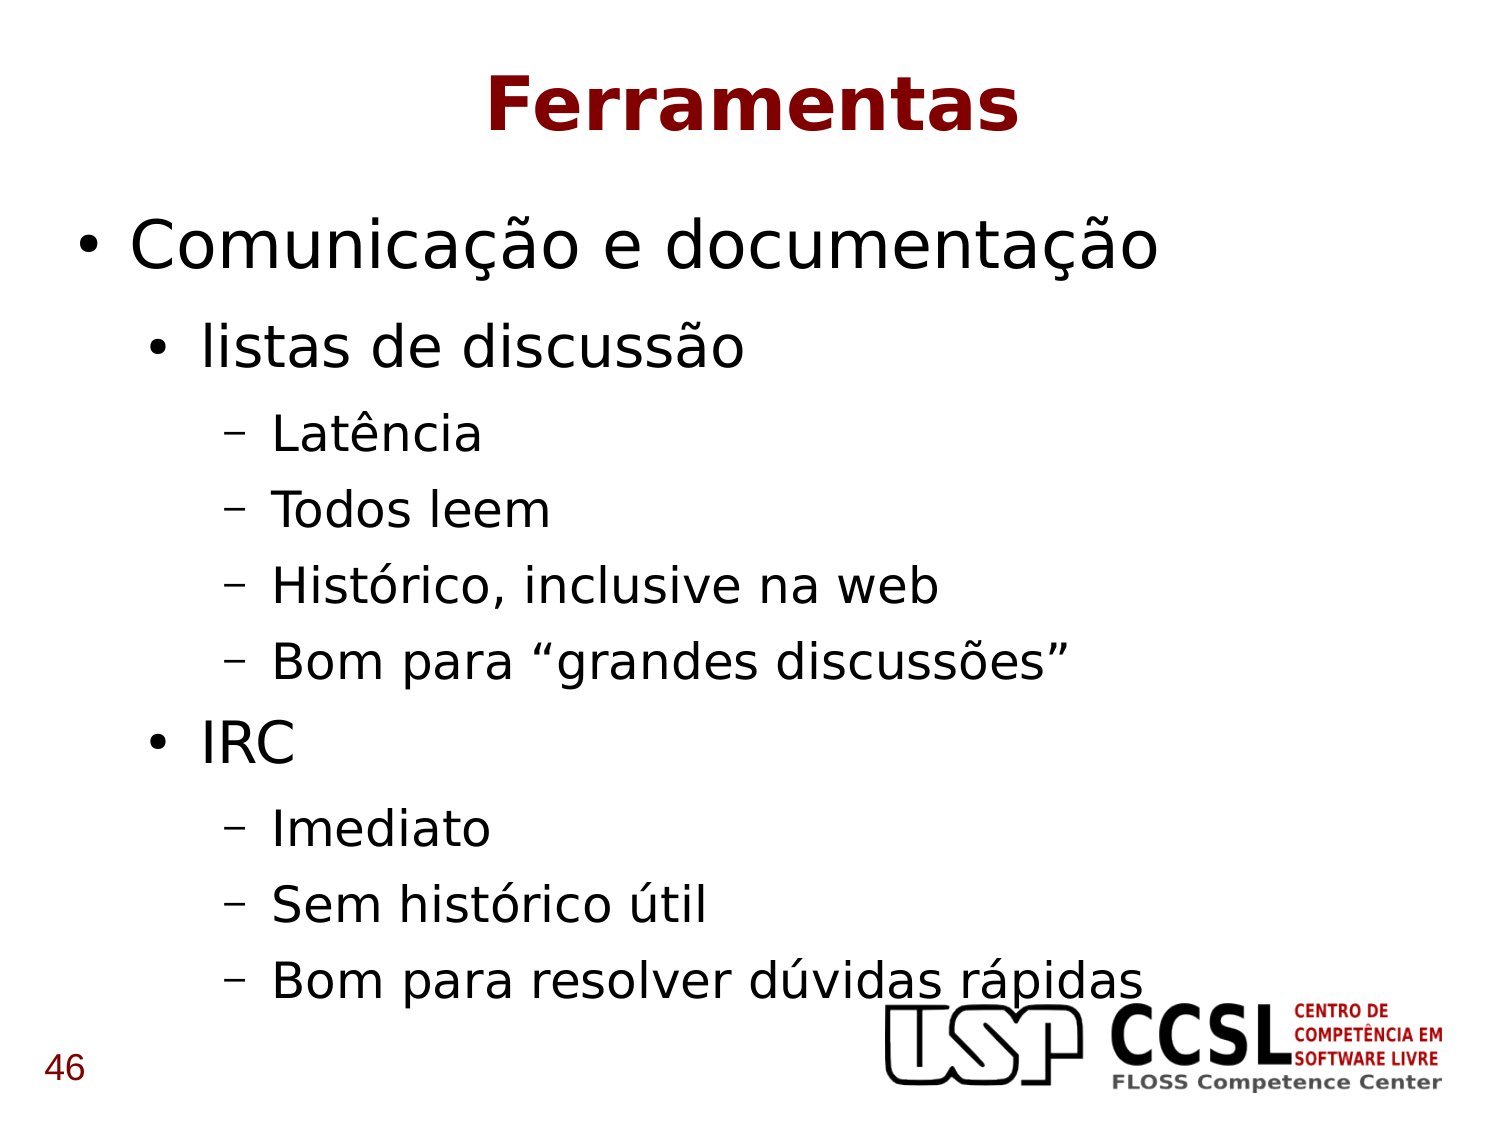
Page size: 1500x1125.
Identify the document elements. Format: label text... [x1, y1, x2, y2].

title Ferramentas [59, 29, 1447, 180]
picture [885, 1011, 1442, 1093]
list Comunicação e documentação listas de discussão Latência Todos leem Histórico, inclusive na web Bom para “grandes discussões” IRC Imediato Sem histórico útil Bom para resolver dúvidas rápidas [59, 206, 1447, 1011]
